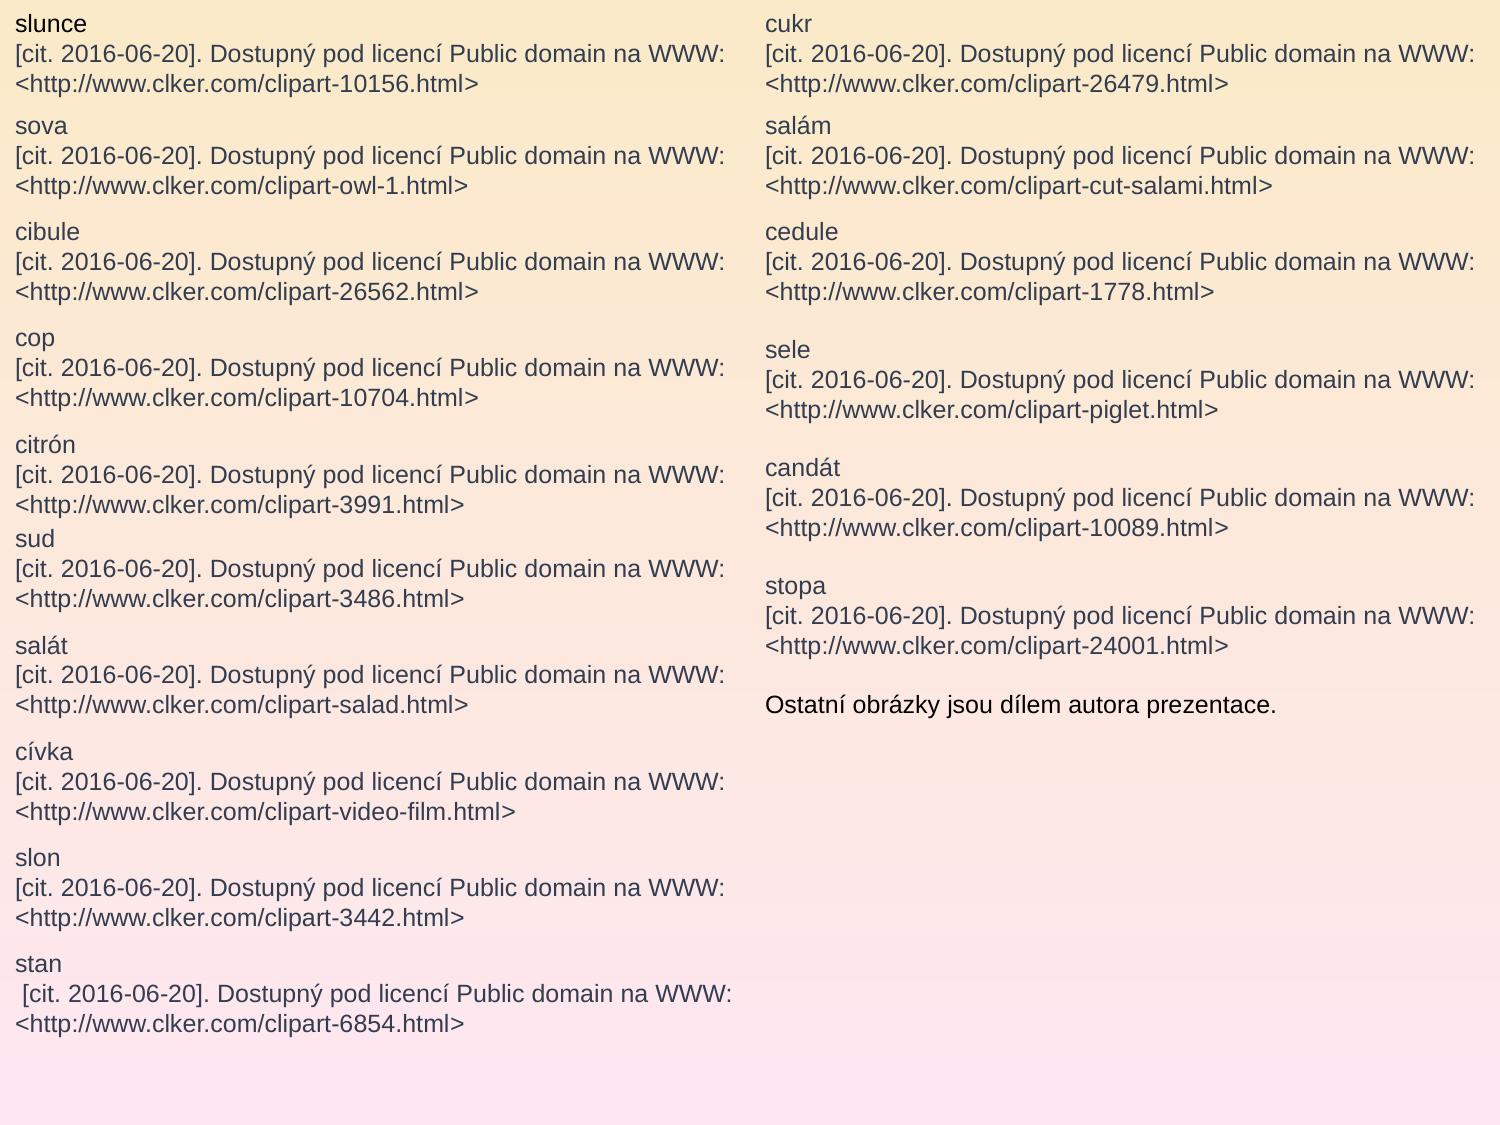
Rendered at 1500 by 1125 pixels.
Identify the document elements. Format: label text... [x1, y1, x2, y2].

text_box sova [cit. 2016-06-20]. Dostupný pod licencí Public domain na WWW: <http://www.clker.com/clipart-owl-1.html> [0, 102, 750, 207]
text_box cop [cit. 2016-06-20]. Dostupný pod licencí Public domain na WWW: <http://www.clker.com/clipart-10704.html> [0, 314, 750, 419]
text_box cukr [cit. 2016-06-20]. Dostupný pod licencí Public domain na WWW: <http://www.clker.com/clipart-26479.html> [750, 0, 1500, 102]
text_box cívka [cit. 2016-06-20]. Dostupný pod licencí Public domain na WWW: <http://www.clker.com/clipart-video-film.html> [0, 728, 750, 833]
text_box salám [cit. 2016-06-20]. Dostupný pod licencí Public domain na WWW: <http://www.clker.com/clipart-cut-salami.html> [750, 102, 1500, 207]
text_box cedule [cit. 2016-06-20]. Dostupný pod licencí Public domain na WWW: <http://www.clker.com/clipart-1778.html> [750, 208, 1500, 313]
text_box citrón [cit. 2016-06-20]. Dostupný pod licencí Public domain na WWW: <http://www.clker.com/clipart-3991.html> [0, 421, 750, 515]
text_box salát [cit. 2016-06-20]. Dostupný pod licencí Public domain na WWW: <http://www.clker.com/clipart-salad.html> [0, 622, 750, 727]
text_box sele [cit. 2016-06-20]. Dostupný pod licencí Public domain na WWW: <http://www.clker.com/clipart-piglet.html> [750, 326, 1500, 431]
text_box slunce [cit. 2016-06-20]. Dostupný pod licencí Public domain na WWW: <http://www.clker.com/clipart-10156.html> [0, 0, 750, 102]
text_box stopa [cit. 2016-06-20]. Dostupný pod licencí Public domain na WWW: <http://www.clker.com/clipart-24001.html> [750, 563, 1500, 667]
text_box sud [cit. 2016-06-20]. Dostupný pod licencí Public domain na WWW: <http://www.clker.com/clipart-3486.html> [0, 515, 750, 620]
text_box slon [cit. 2016-06-20]. Dostupný pod licencí Public domain na WWW: <http://www.clker.com/clipart-3442.html> [0, 834, 750, 939]
text_box Ostatní obrázky jsou dílem autora prezentace. [750, 680, 1296, 727]
text_box cibule [cit. 2016-06-20]. Dostupný pod licencí Public domain na WWW: <http://www.clker.com/clipart-26562.html> [0, 208, 750, 313]
text_box stan [cit. 2016-06-20]. Dostupný pod licencí Public domain na WWW: <http://www.clker.com/clipart-6854.html> [0, 940, 750, 1045]
text_box candát [cit. 2016-06-20]. Dostupný pod licencí Public domain na WWW: <http://www.clker.com/clipart-10089.html> [750, 444, 1500, 549]
